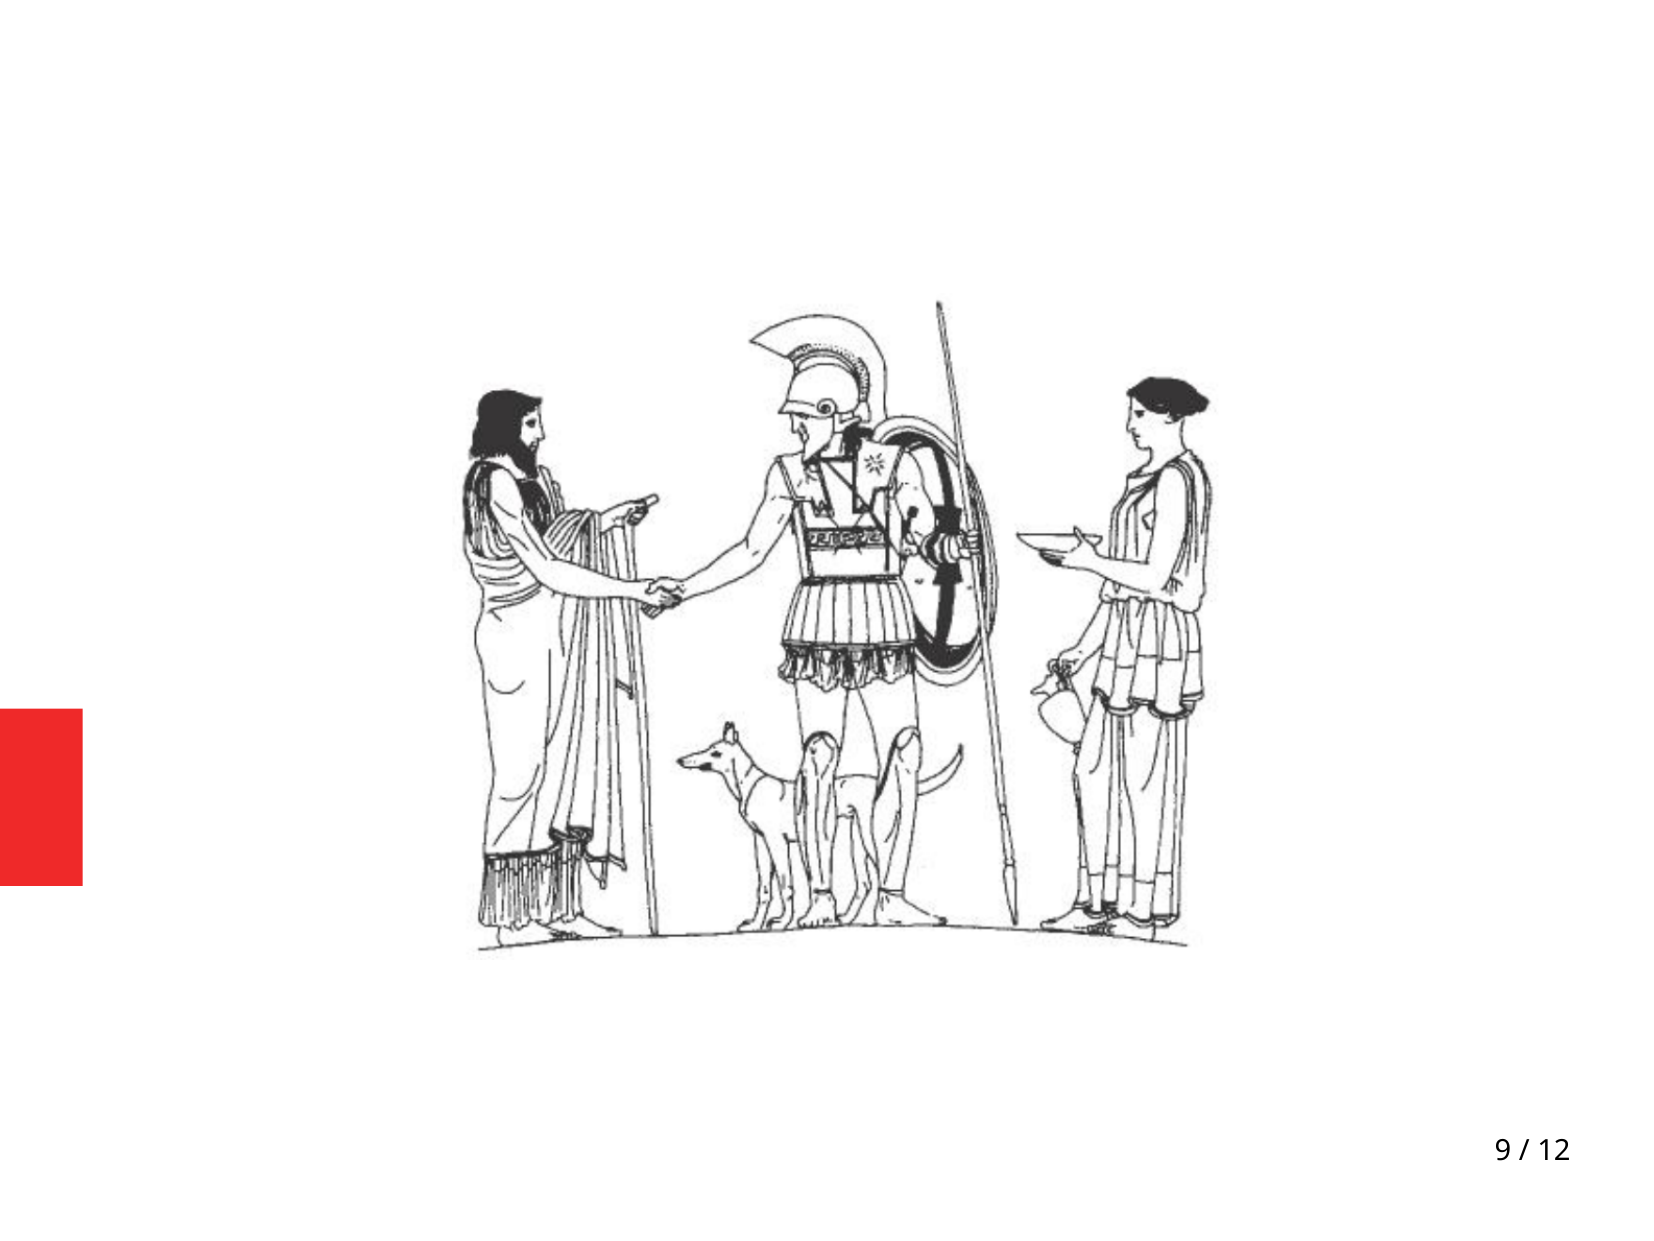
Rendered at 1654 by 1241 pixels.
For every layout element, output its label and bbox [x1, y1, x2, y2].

picture [452, 293, 1221, 960]
